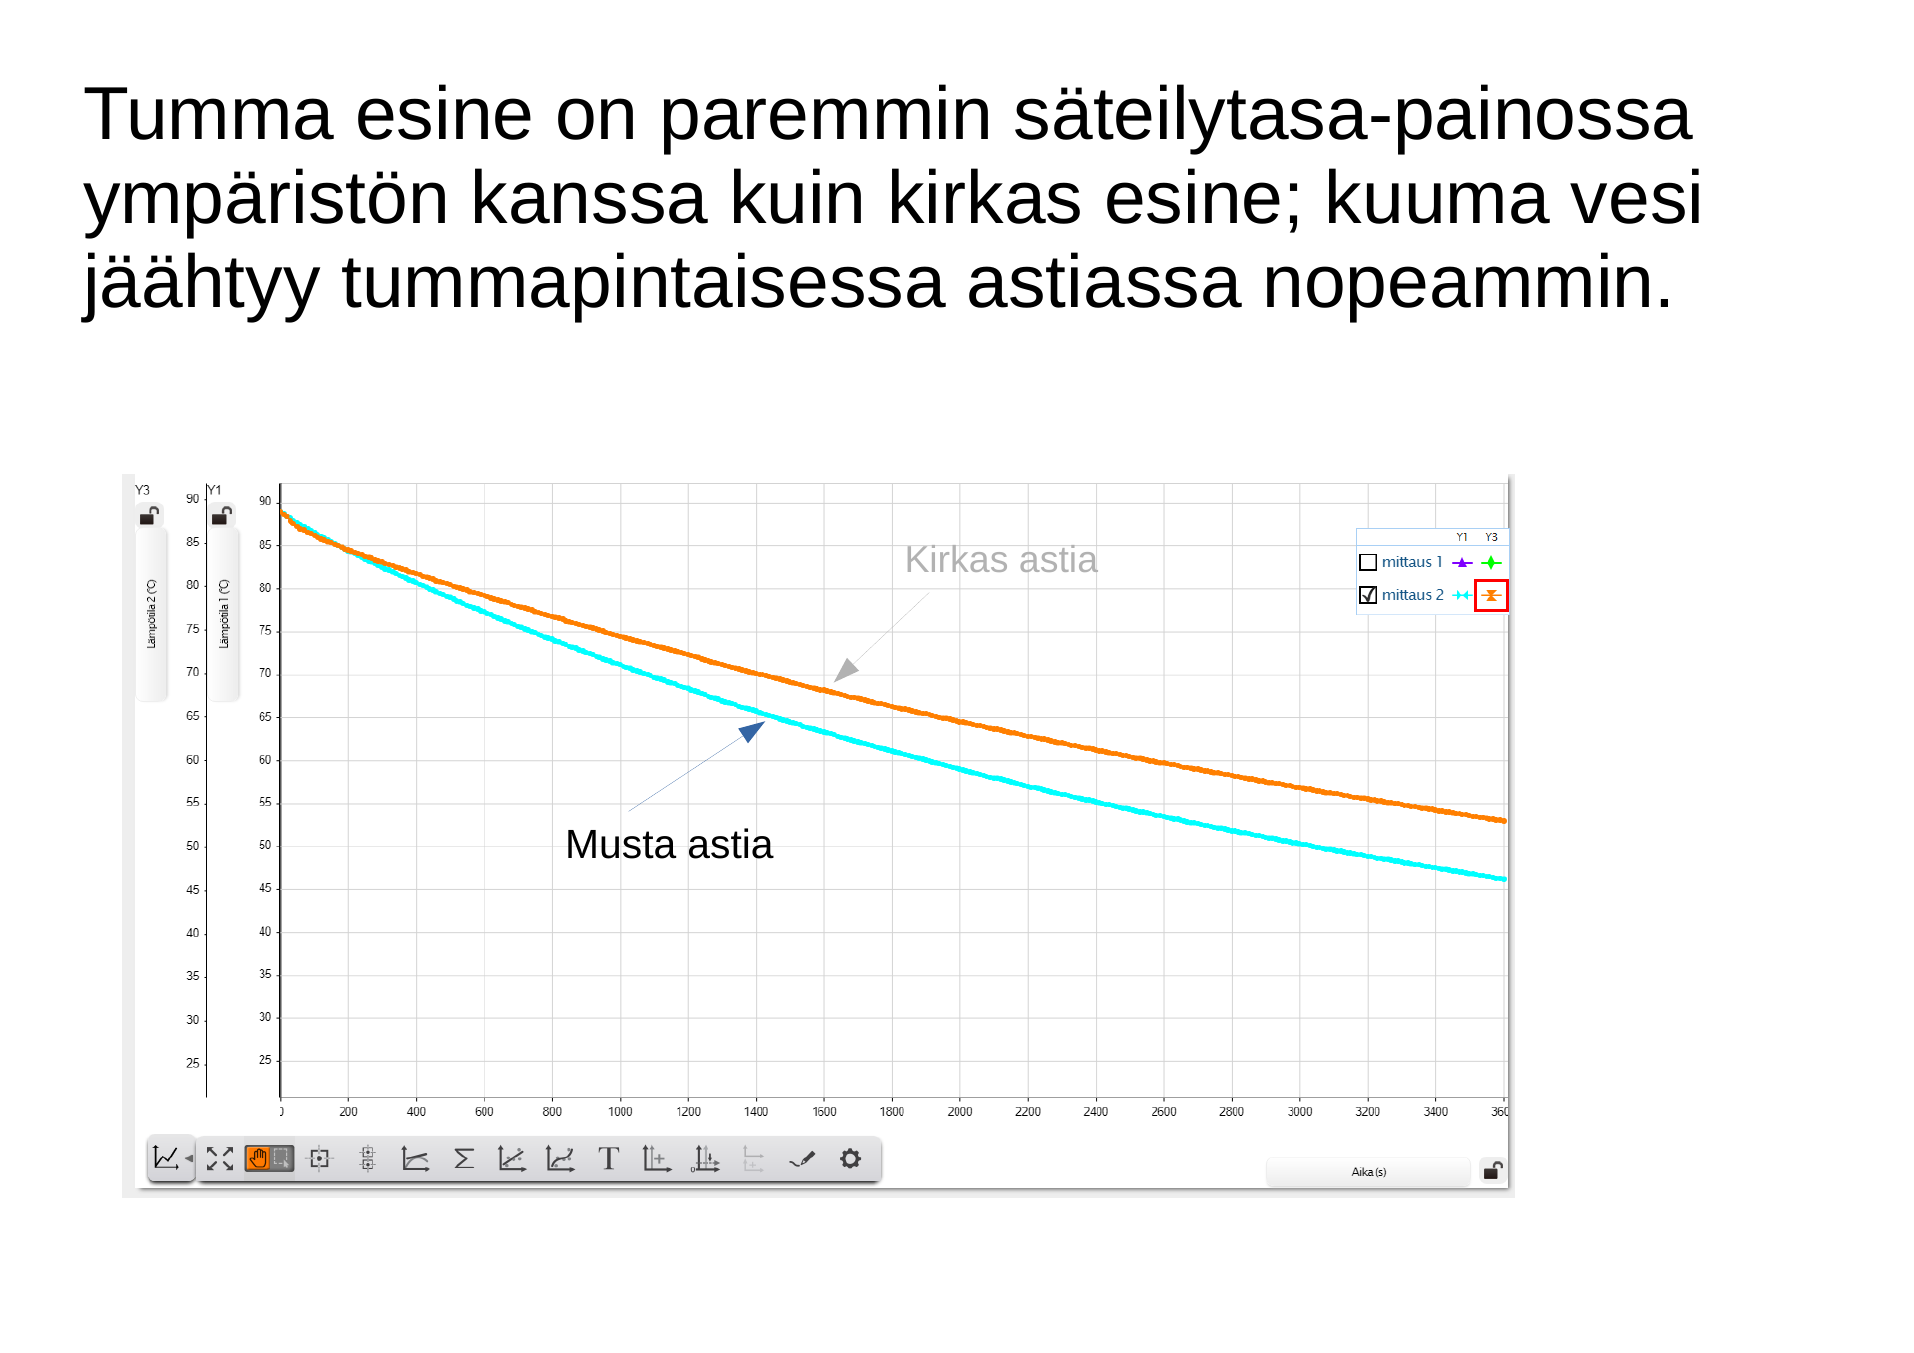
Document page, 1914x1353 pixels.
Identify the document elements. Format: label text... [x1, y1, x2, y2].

text_box Tumma esine on paremmin säteilytasa-painossa ympäristön kanssa kuin kirkas esine; kuuma vesi jäähtyy tummapintaisessa astiassa nopeammin. [68, 64, 1859, 573]
picture [122, 474, 1515, 1198]
text_box Kirkas astia [889, 530, 1162, 614]
text_box Musta astia [550, 813, 807, 882]
